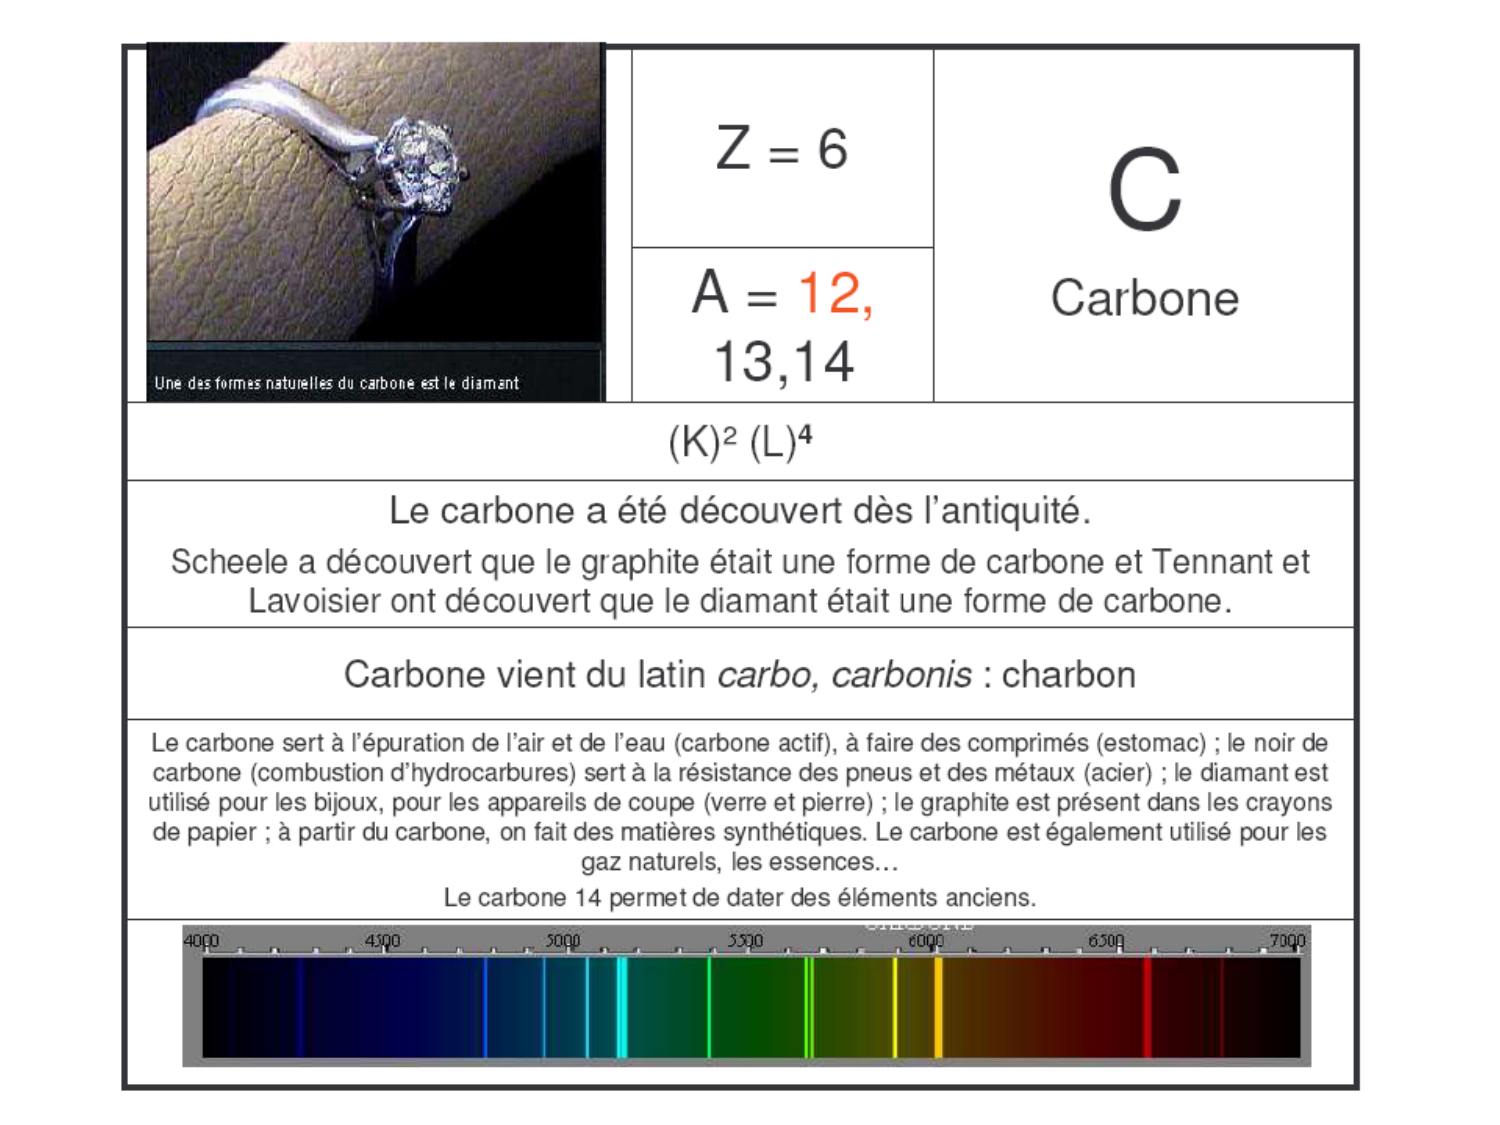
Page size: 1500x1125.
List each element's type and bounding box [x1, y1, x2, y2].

picture [117, 33, 1368, 1094]
